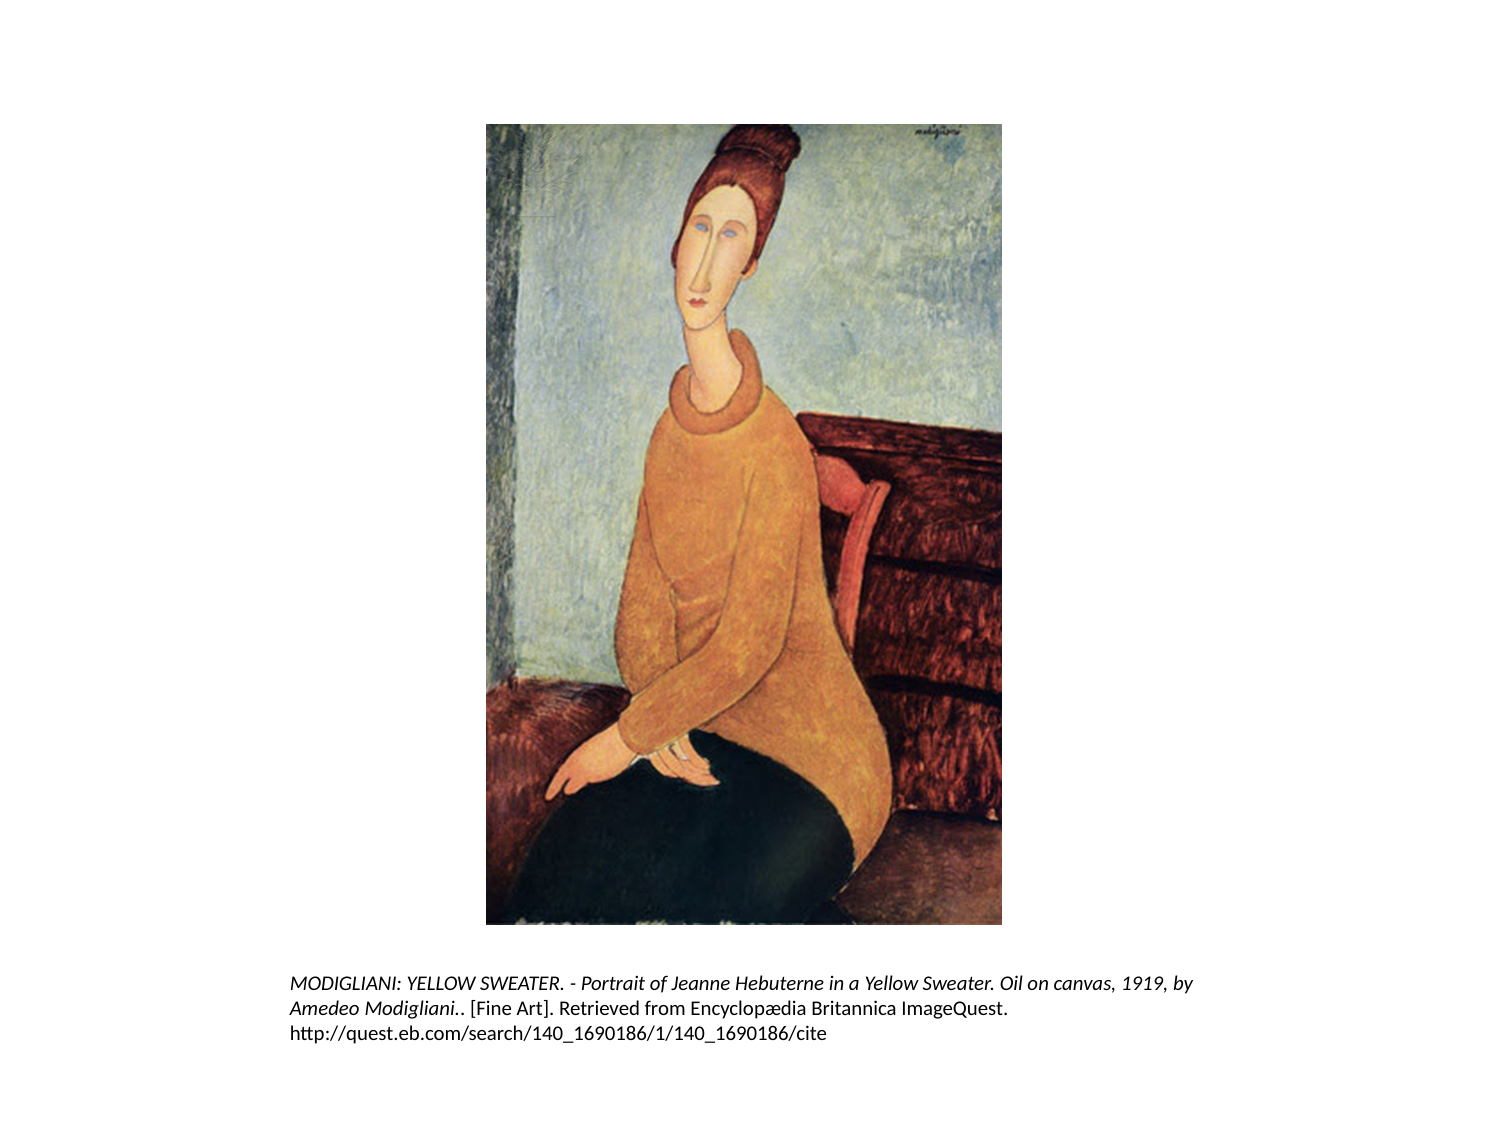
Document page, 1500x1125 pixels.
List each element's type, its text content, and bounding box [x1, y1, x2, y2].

picture [486, 124, 1002, 925]
text_box MODIGLIANI: YELLOW SWEATER. - Portrait of Jeanne Hebuterne in a Yellow Sweater. Oil on canvas, 1919, by Amedeo Modigliani.. [Fine Art]. Retrieved from Encyclopædia Britannica ImageQuest. http://quest.eb.com/search/140_1690186/1/140_1690186/cite [275, 962, 1213, 1053]
